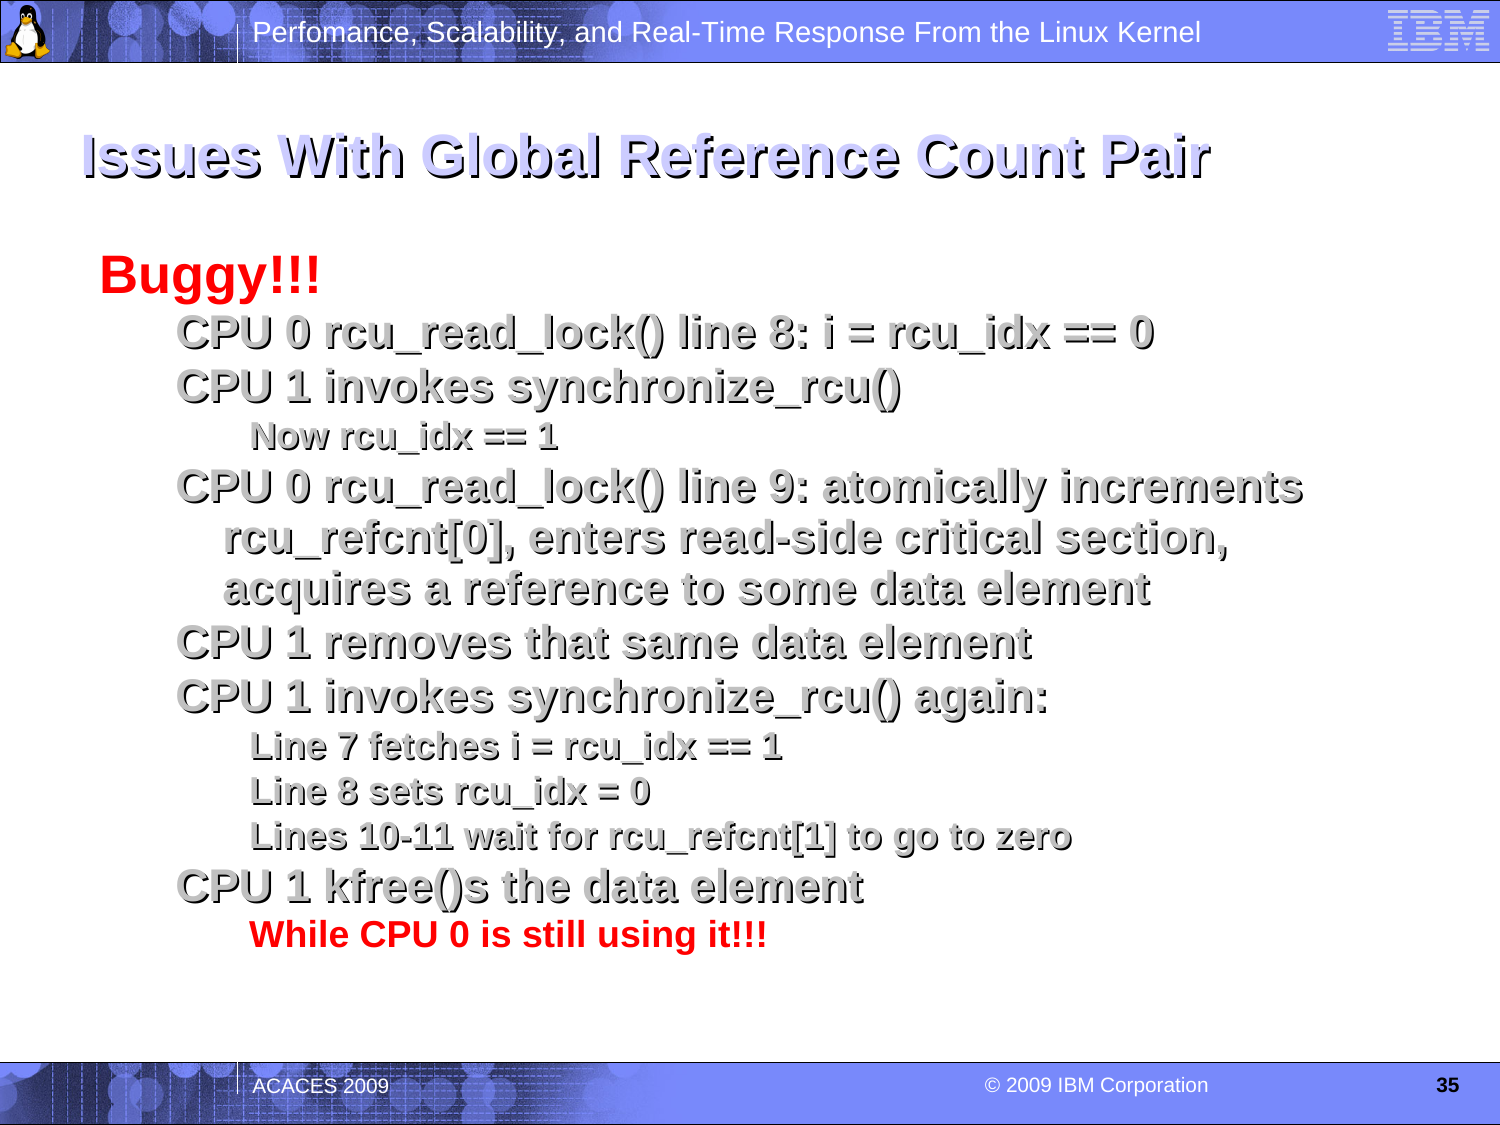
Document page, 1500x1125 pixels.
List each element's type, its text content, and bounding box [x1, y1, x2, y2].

list Buggy!!! CPU 0 rcu_read_lock() line 8: i = rcu_idx == 0 CPU 1 invokes synchronize_rcu() Now rcu_idx == 1 CPU 0 rcu_read_lock() line 9: atomically increments rcu_refcnt[0], enters read-side critical section, acquires a reference to some data element CPU 1 removes that same data element CPU 1 invokes synchronize_rcu() again: Line 7 fetches i = rcu_idx == 1 Line 8 sets rcu_idx = 0 Lines 10-11 wait for rcu_refcnt[1] to go to zero CPU 1 kfree()s the data element While CPU 0 is still using it!!! [99, 244, 1389, 975]
picture [0, 1063, 1500, 1124]
title Issues With Global Reference Count Pair [79, 124, 1433, 192]
picture [1, 1, 1500, 62]
